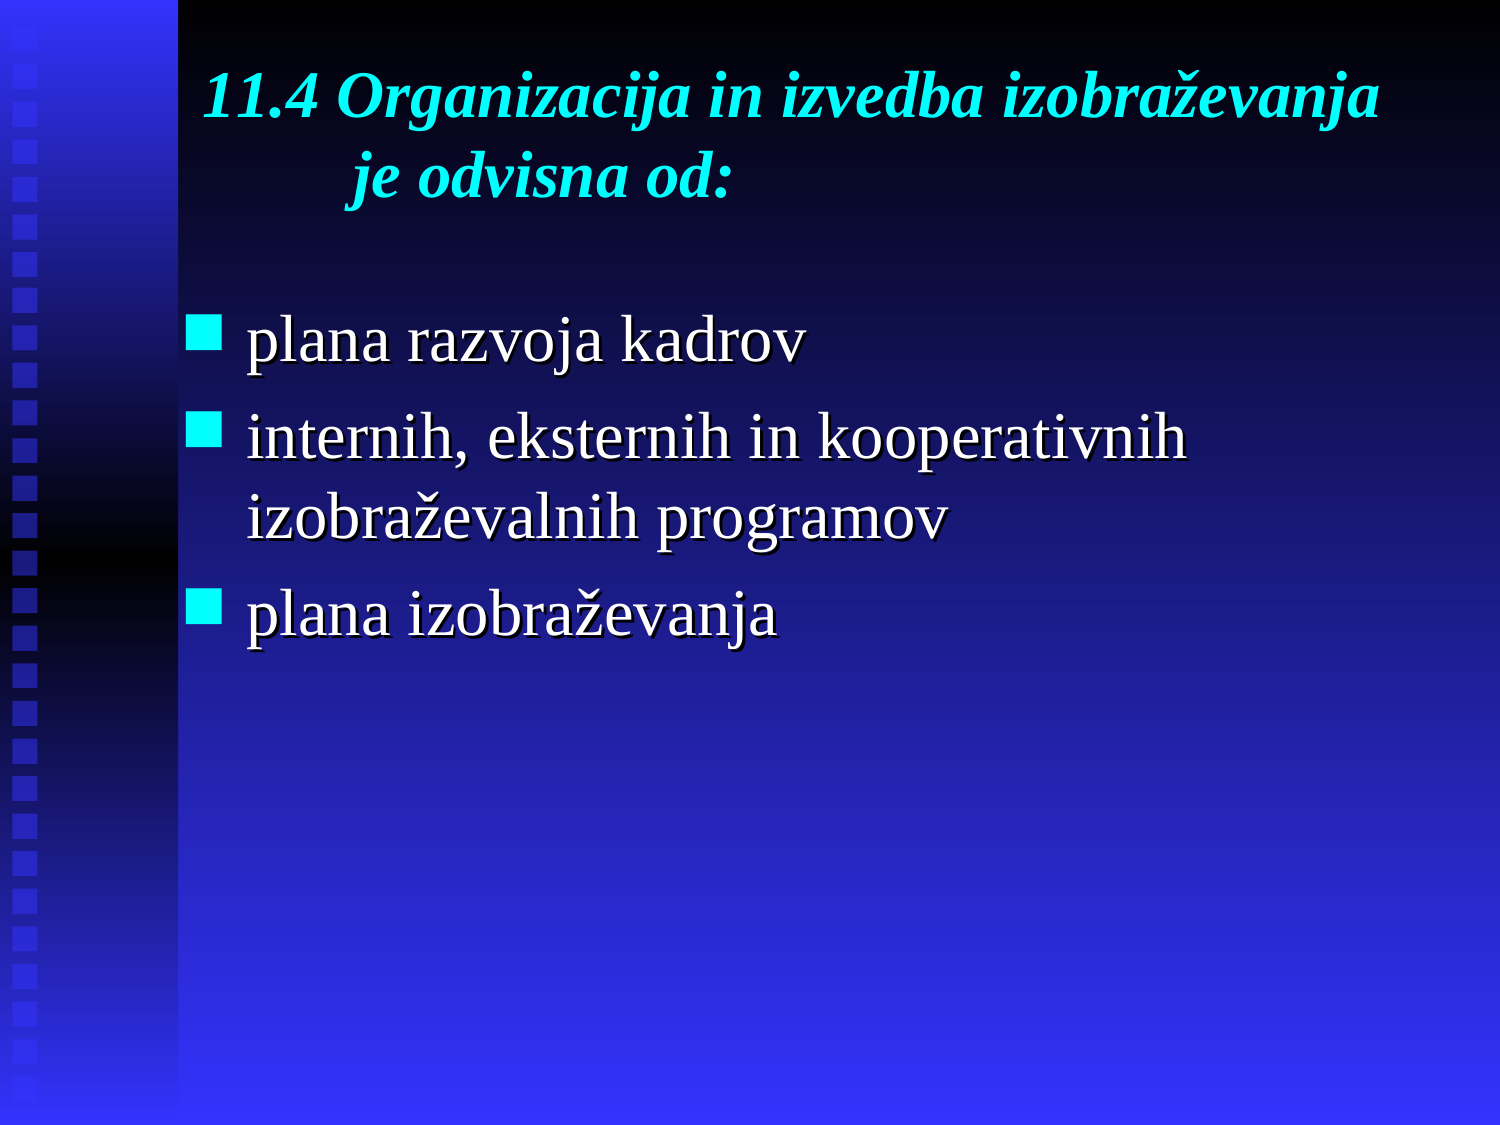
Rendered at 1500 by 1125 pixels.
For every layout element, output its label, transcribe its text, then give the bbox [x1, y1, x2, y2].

title 11.4 Organizacija in izvedba izobraževanja je odvisna od: [187, 43, 1463, 219]
list plana razvoja kadrov internih, eksternih in kooperativnih izobraževalnih programov plana izobraževanja [174, 287, 1450, 963]
